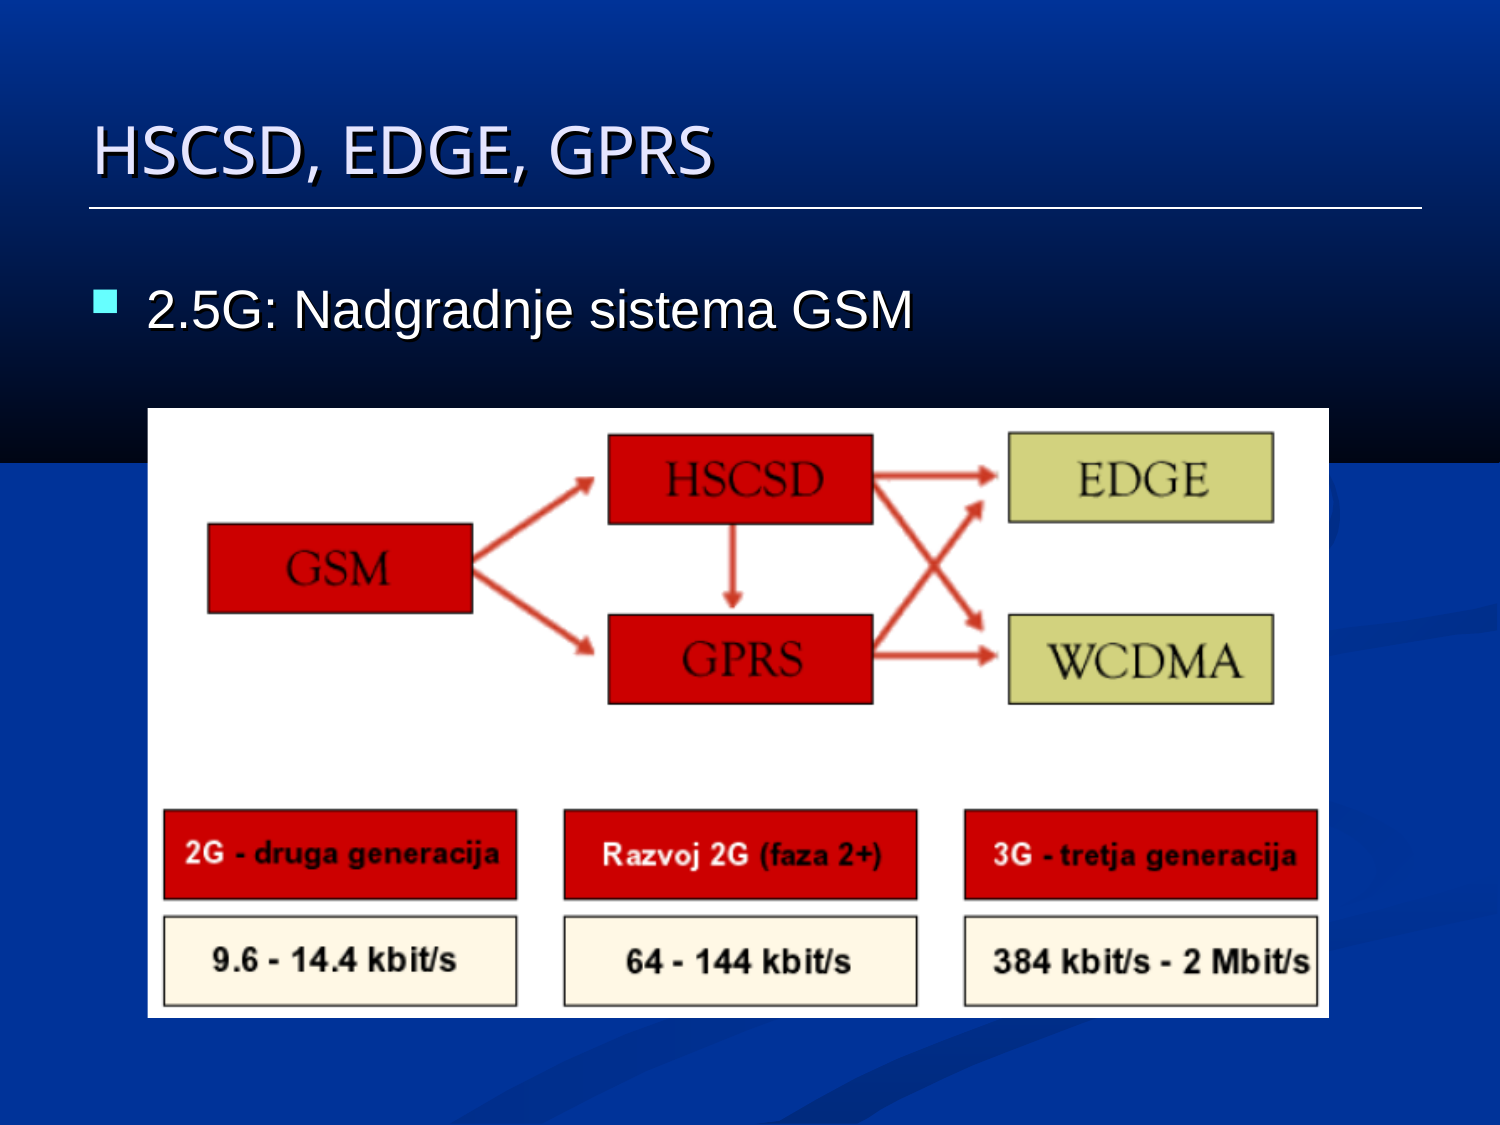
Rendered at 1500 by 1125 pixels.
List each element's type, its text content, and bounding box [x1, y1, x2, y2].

list 2.5G: Nadgradnje sistema GSM [75, 267, 1426, 1071]
picture [147, 408, 1329, 1018]
text_box HSCSD, EDGE, GPRS [76, 54, 1352, 242]
